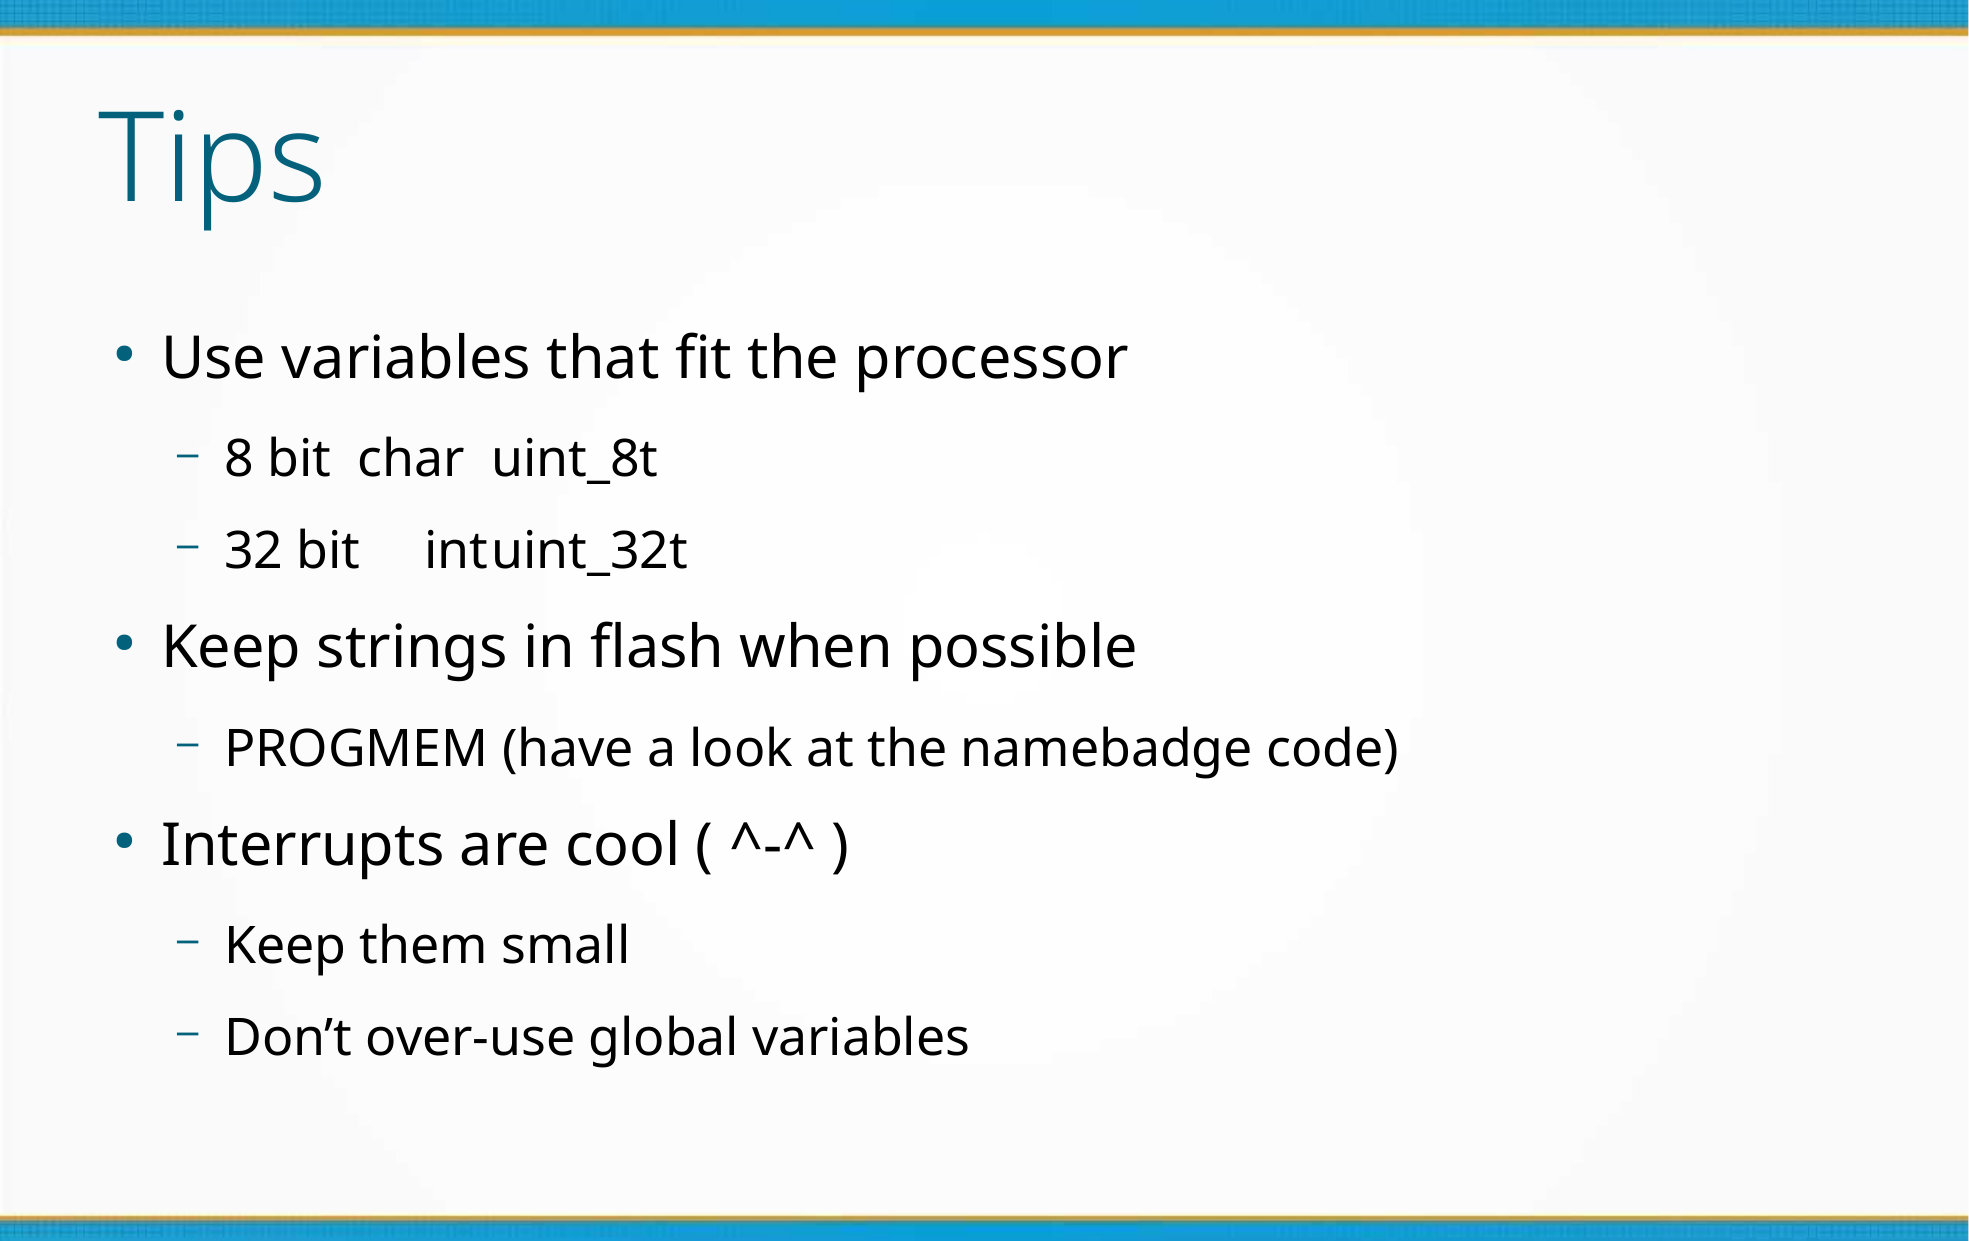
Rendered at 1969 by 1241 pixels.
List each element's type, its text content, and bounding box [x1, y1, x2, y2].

list Use variables that fit the processor 8 bit char uint_8t 32 bit int uint_32t Keep strings in flash when possible PROGMEM (have a look at the namebadge code) Interrupts are cool ( ^-^ ) Keep them small Don’t over-use global variables [98, 315, 1861, 1081]
title Tips [98, 49, 1870, 257]
picture [0, 0, 1969, 1241]
